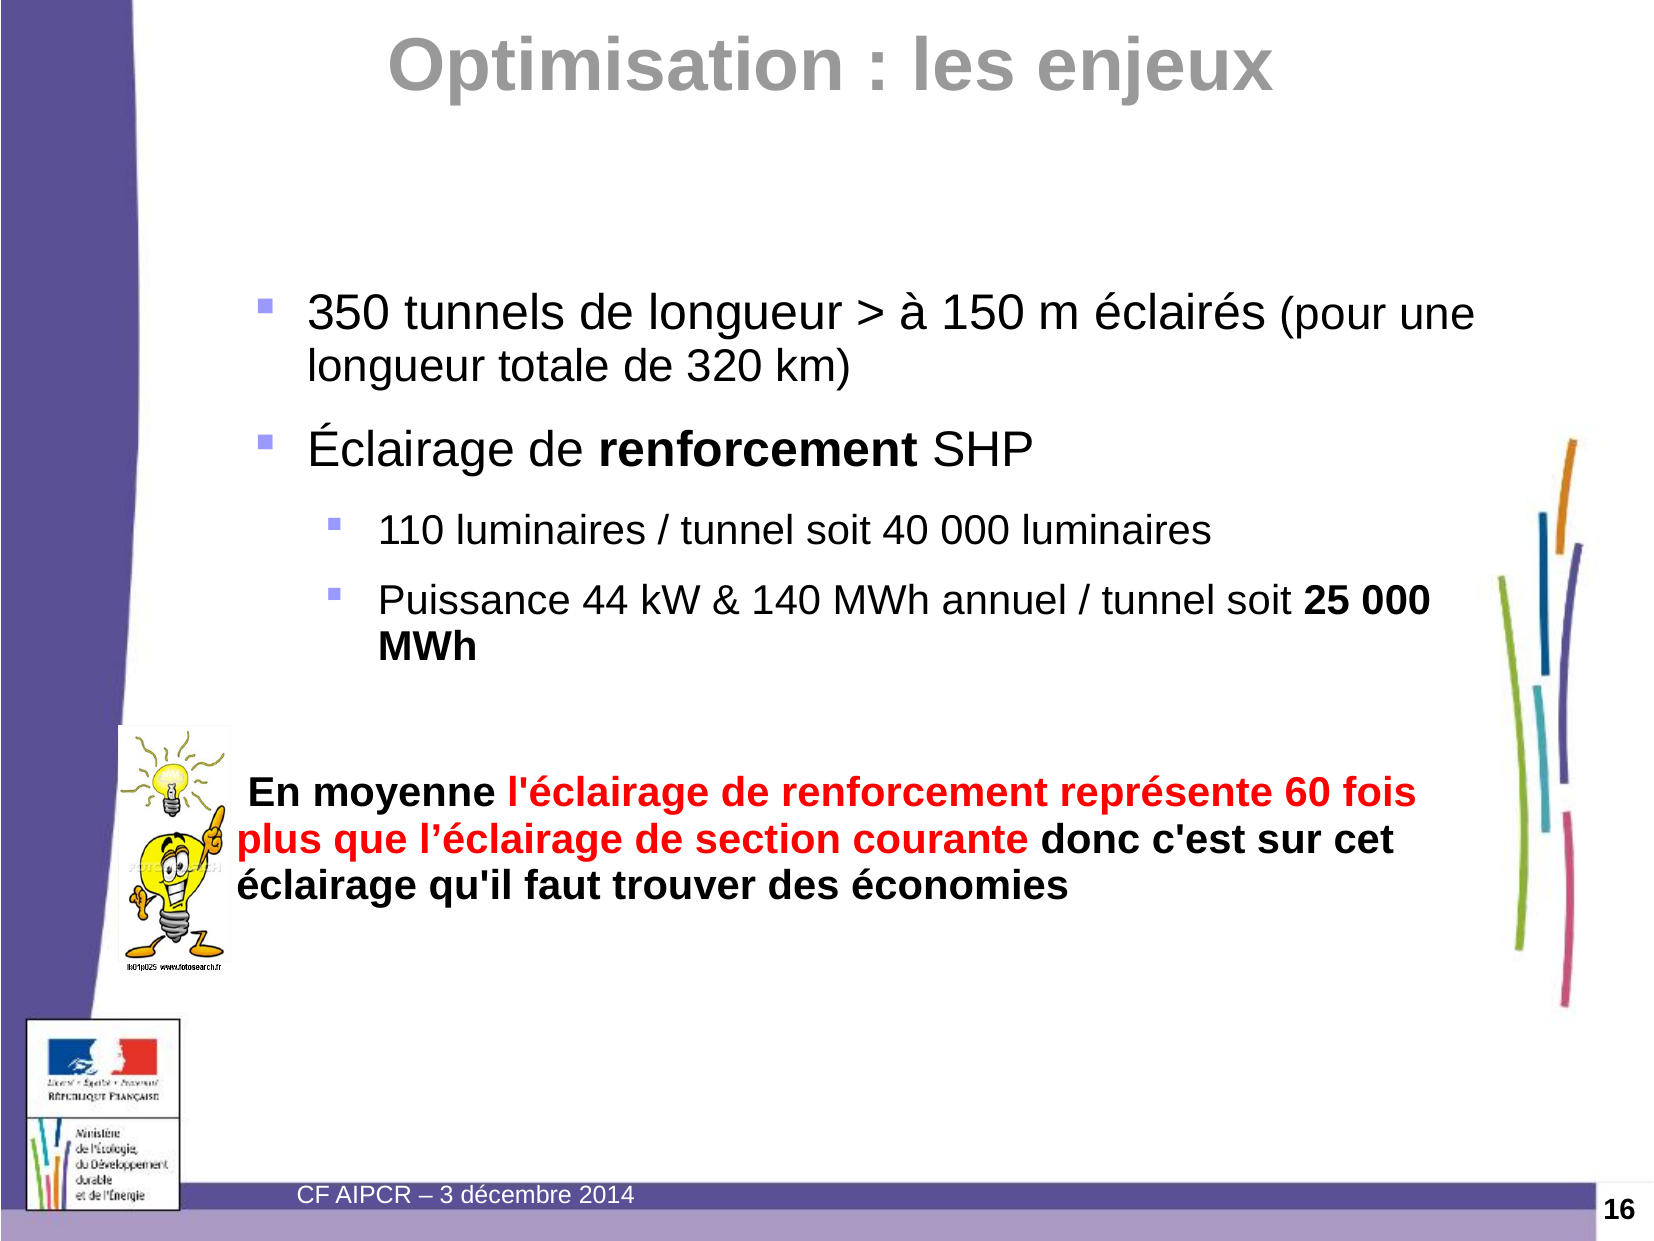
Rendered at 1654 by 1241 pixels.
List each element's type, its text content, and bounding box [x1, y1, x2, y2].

list 350 tunnels de longueur > à 150 m éclairés (pour une longueur totale de 320 km) Éclairage de renforcement SHP 110 luminaires / tunnel soit 40 000 luminaires Puissance 44 kW & 140 MWh annuel / tunnel soit 25 000 MWh En moyenne l'éclairage de renforcement représente 60 fois plus que l’éclairage de section courante donc c'est sur cet éclairage qu'il faut trouver des économies [236, 284, 1477, 1004]
picture [1, 0, 1654, 1241]
title Optimisation : les enjeux [87, 0, 1576, 169]
text_box CF AIPCR – 3 décembre 2014 [296, 1181, 680, 1210]
